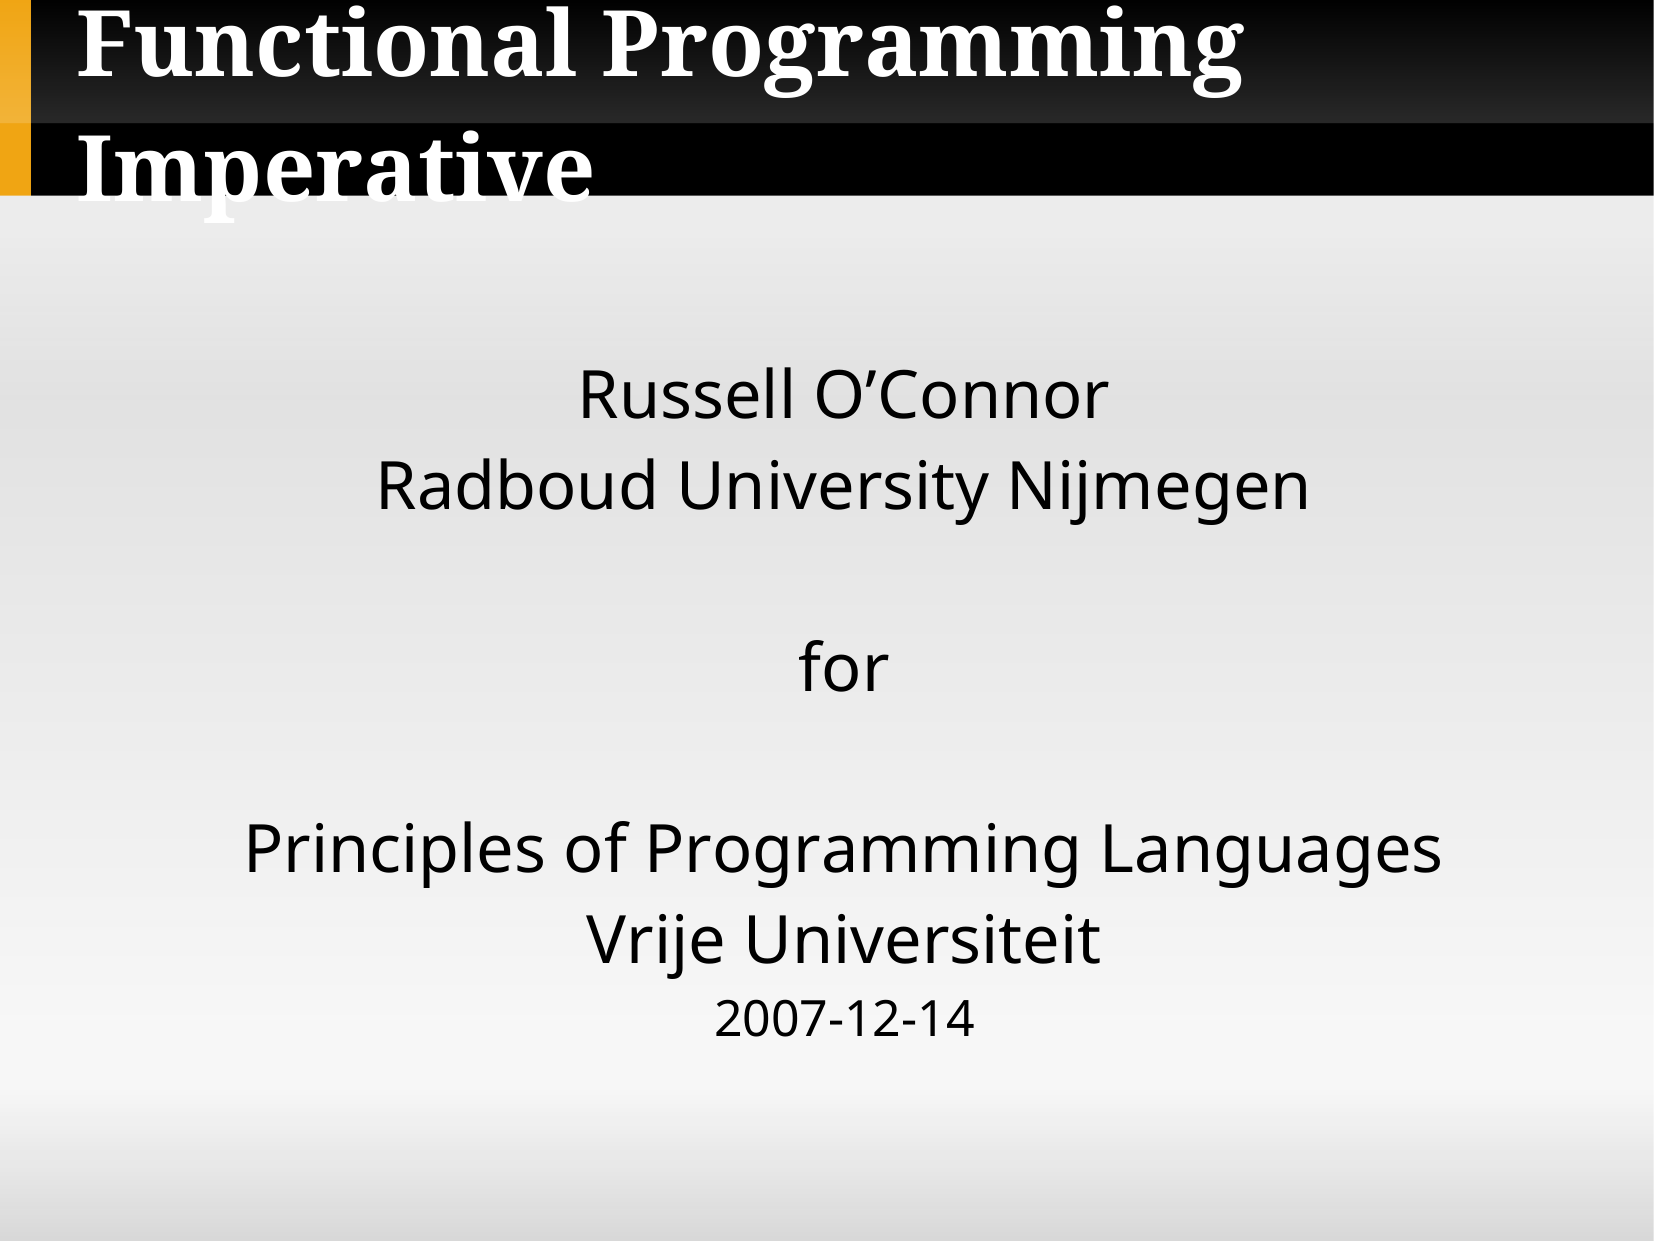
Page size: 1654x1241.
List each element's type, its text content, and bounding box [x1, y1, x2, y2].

subtitle Russell O’Connor Radboud University Nijmegen for Principles of Programming Languages Vrije Universiteit 2007-12-14 [82, 297, 1571, 1102]
picture [0, 0, 1654, 1241]
title Functional Programming Imperative [76, 0, 1565, 208]
